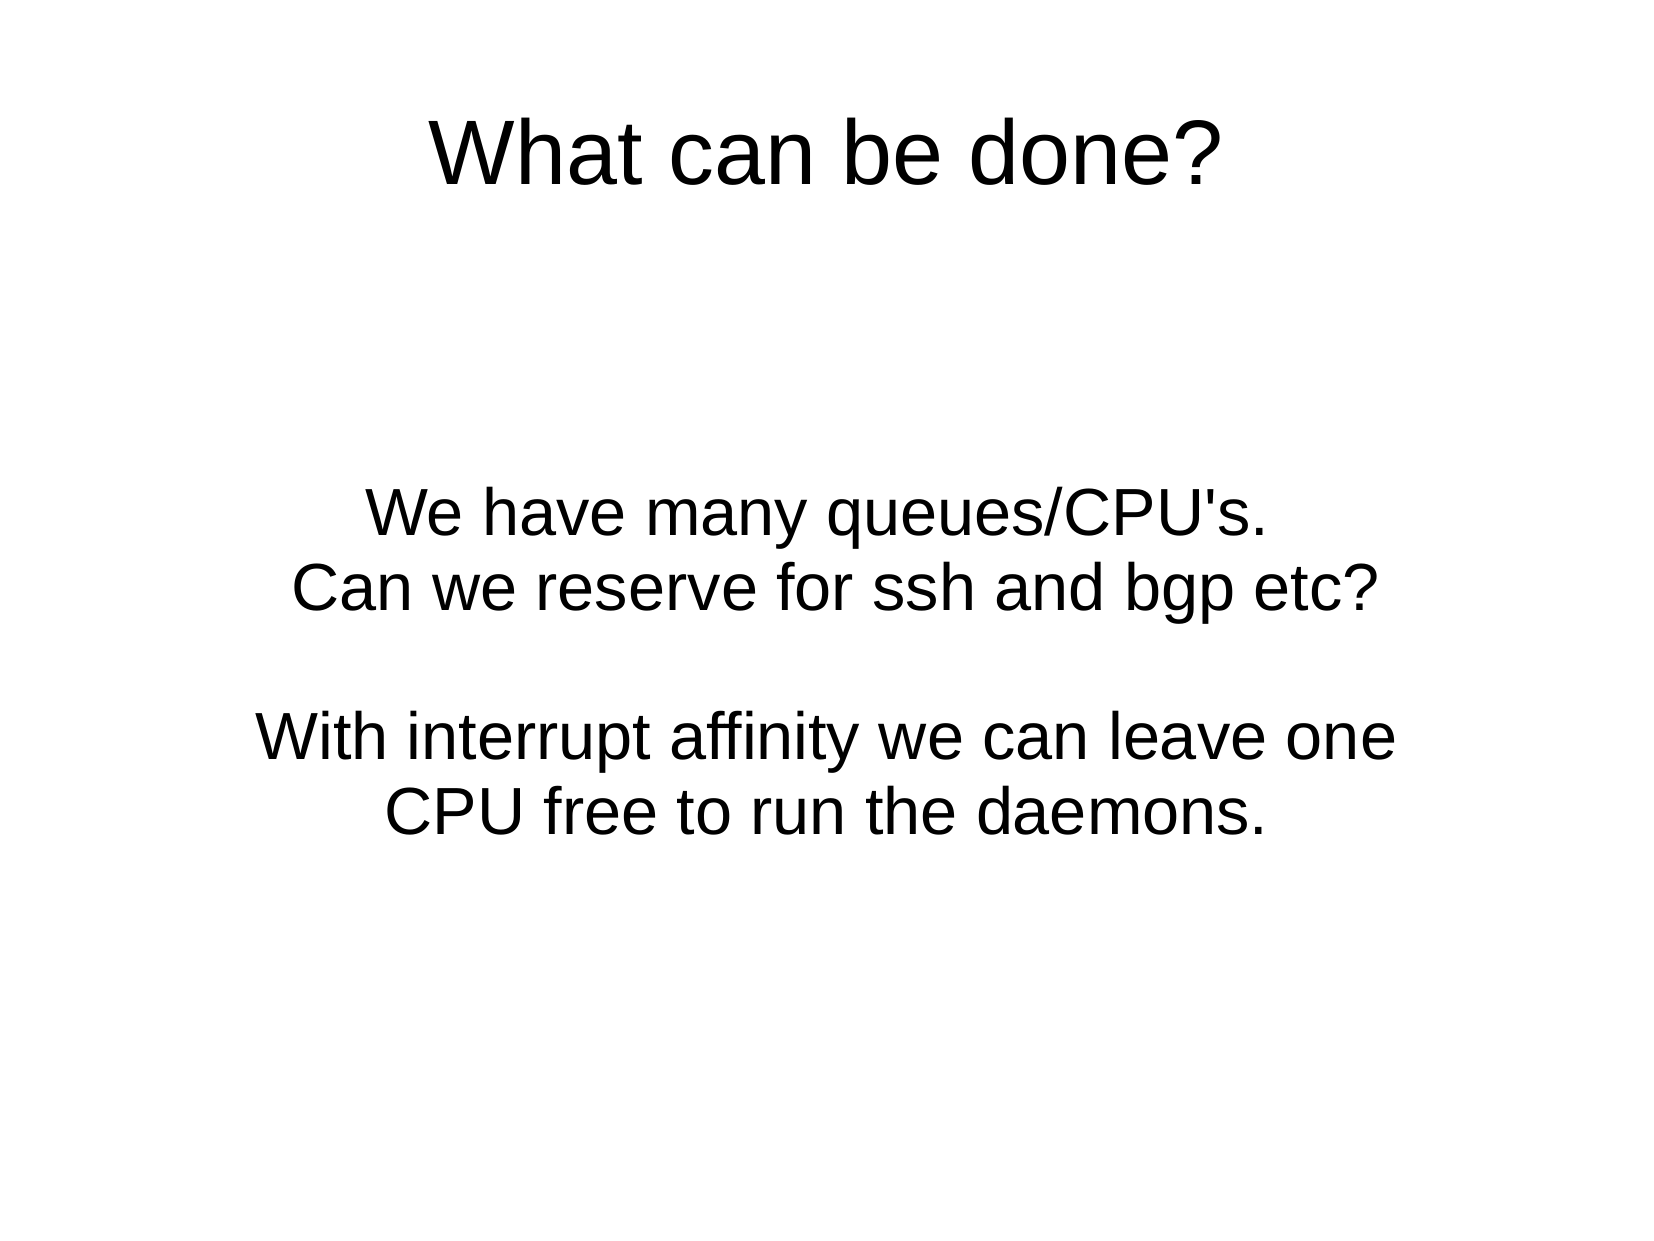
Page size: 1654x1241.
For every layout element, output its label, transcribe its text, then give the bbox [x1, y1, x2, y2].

title What can be done? [82, 49, 1571, 257]
subtitle We have many queues/CPU's. Can we reserve for ssh and bgp etc? With interrupt affinity we can leave one CPU free to run the daemons. [82, 297, 1571, 1102]
